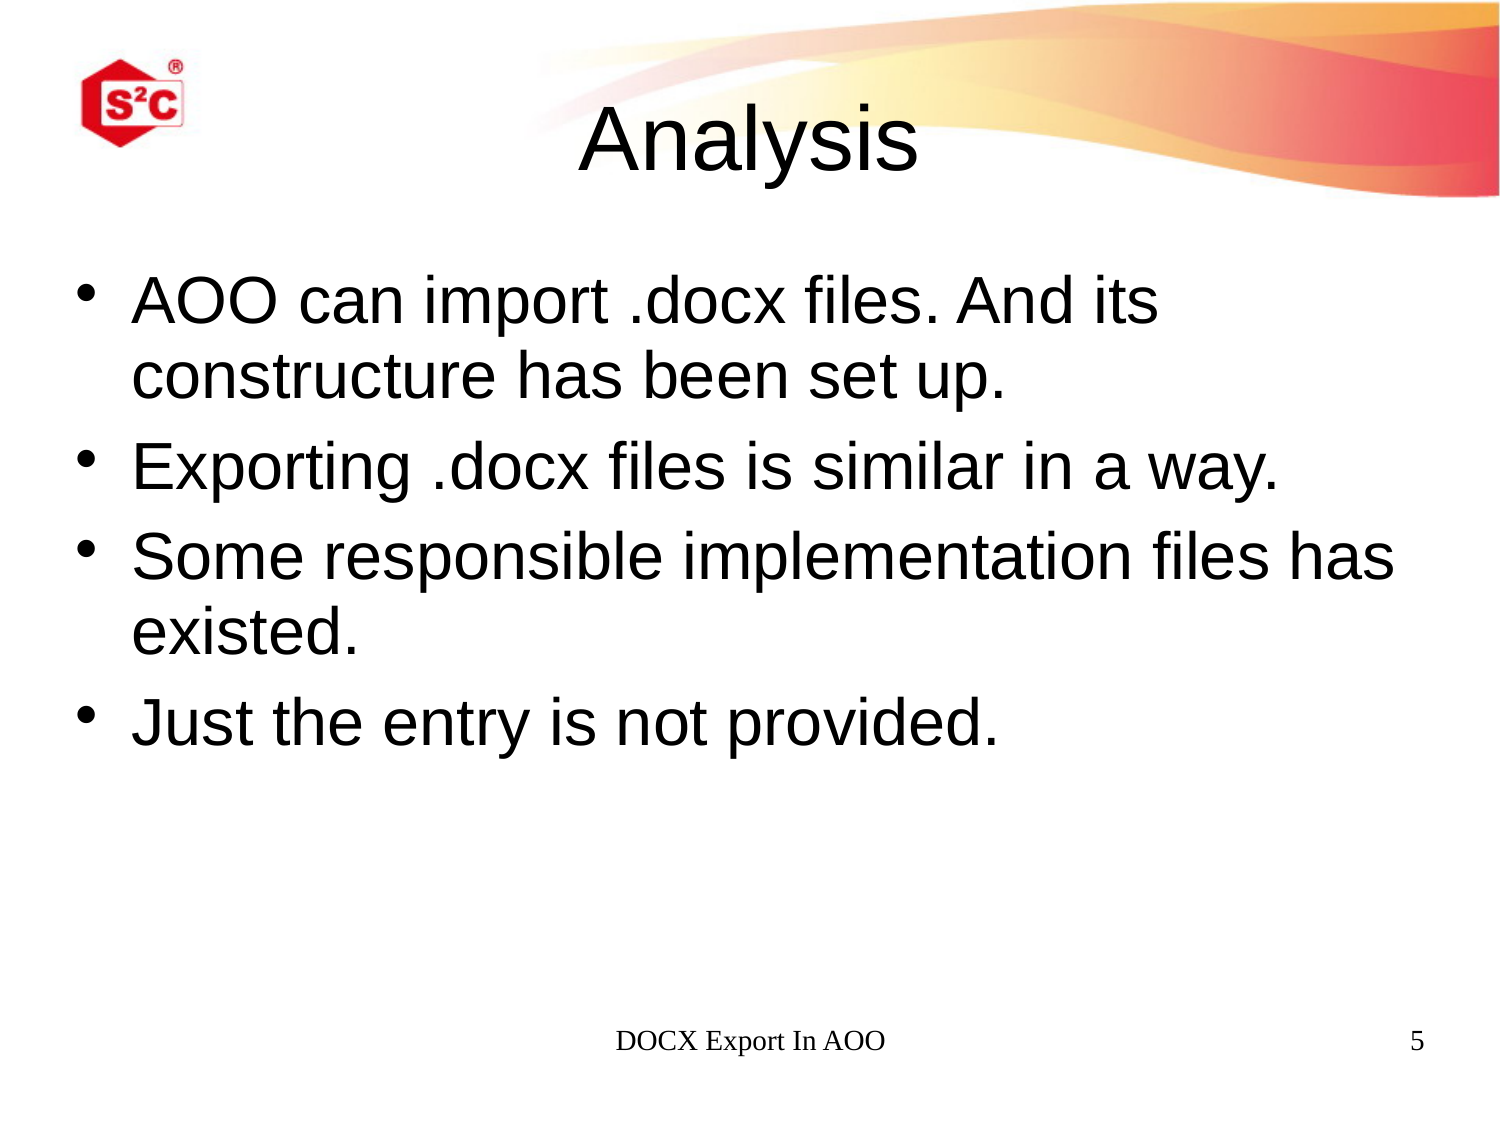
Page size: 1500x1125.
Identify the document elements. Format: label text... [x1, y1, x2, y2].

list AOO can import .docx files. And its constructure has been set up. Exporting .docx files is similar in a way. Some responsible implementation files has existed. Just the entry is not provided. [75, 263, 1425, 1006]
title Analysis [75, 44, 1425, 233]
picture [0, 0, 1500, 1125]
